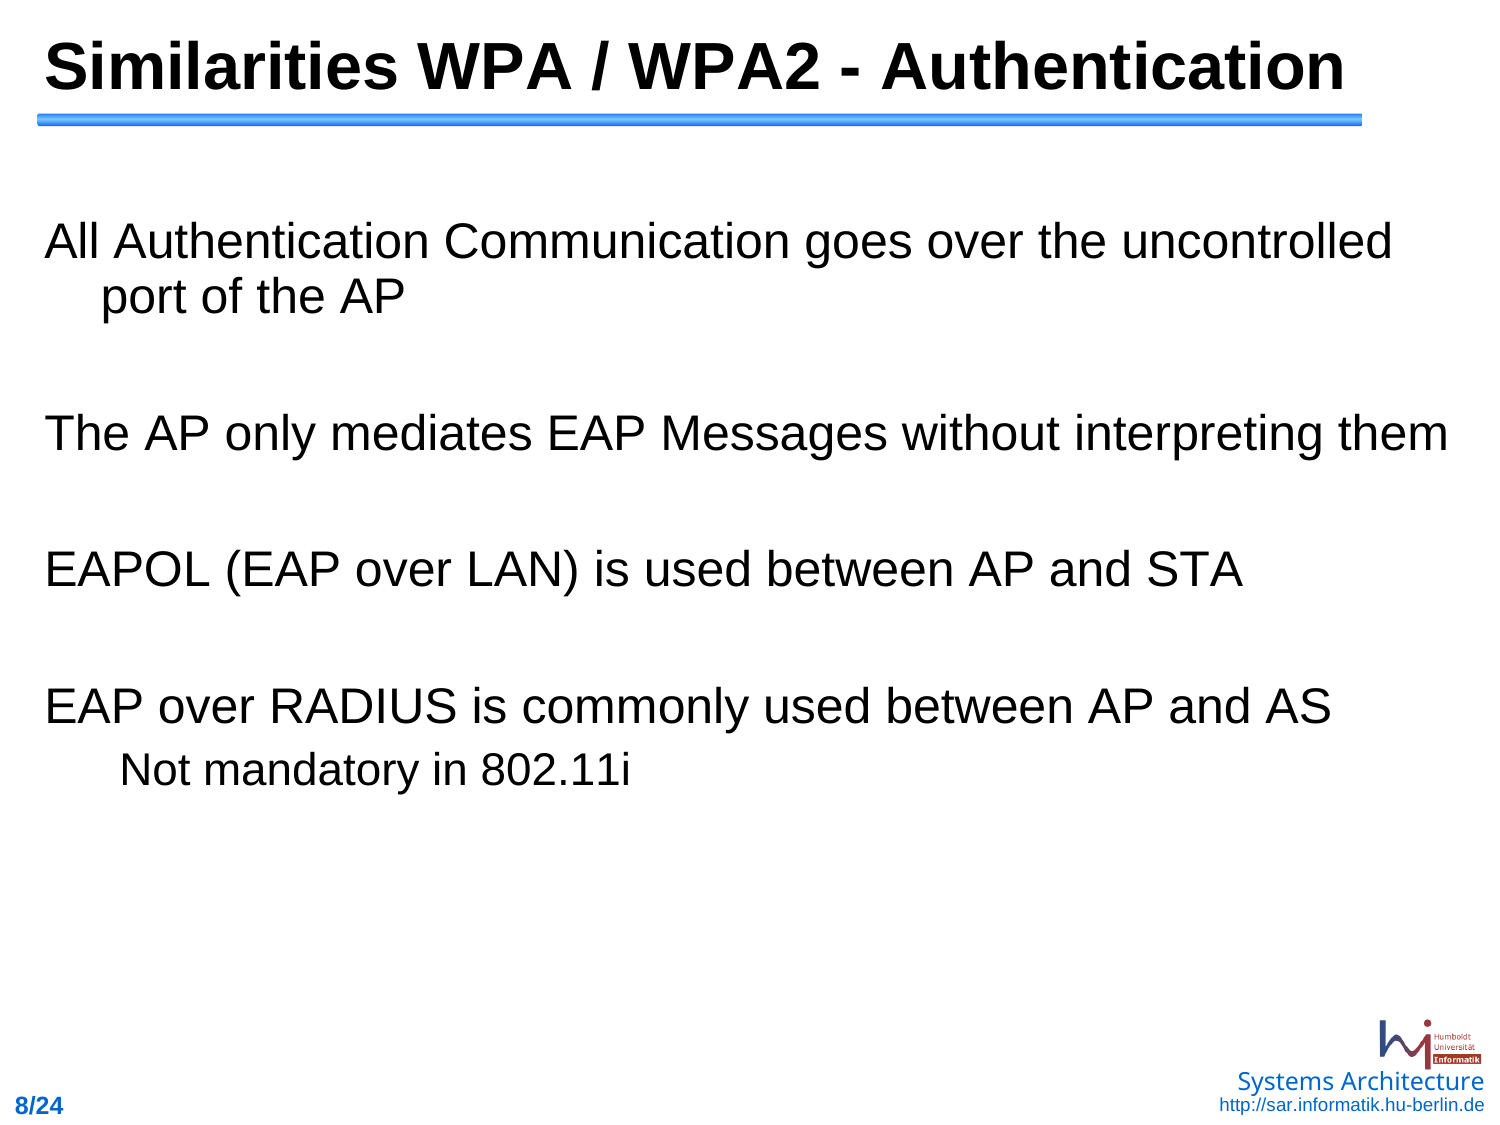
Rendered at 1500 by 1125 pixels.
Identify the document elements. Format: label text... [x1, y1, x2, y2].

list All Authentication Communication goes over the uncontrolled port of the AP The AP only mediates EAP Messages without interpreting them EAPOL (EAP over LAN) is used between AP and STA EAP over RADIUS is commonly used between AP and AS Not mandatory in 802.11i [29, 137, 1500, 1059]
picture [1376, 1059, 1483, 1071]
title Similarities WPA / WPA2 - Authentication [29, 20, 1500, 114]
